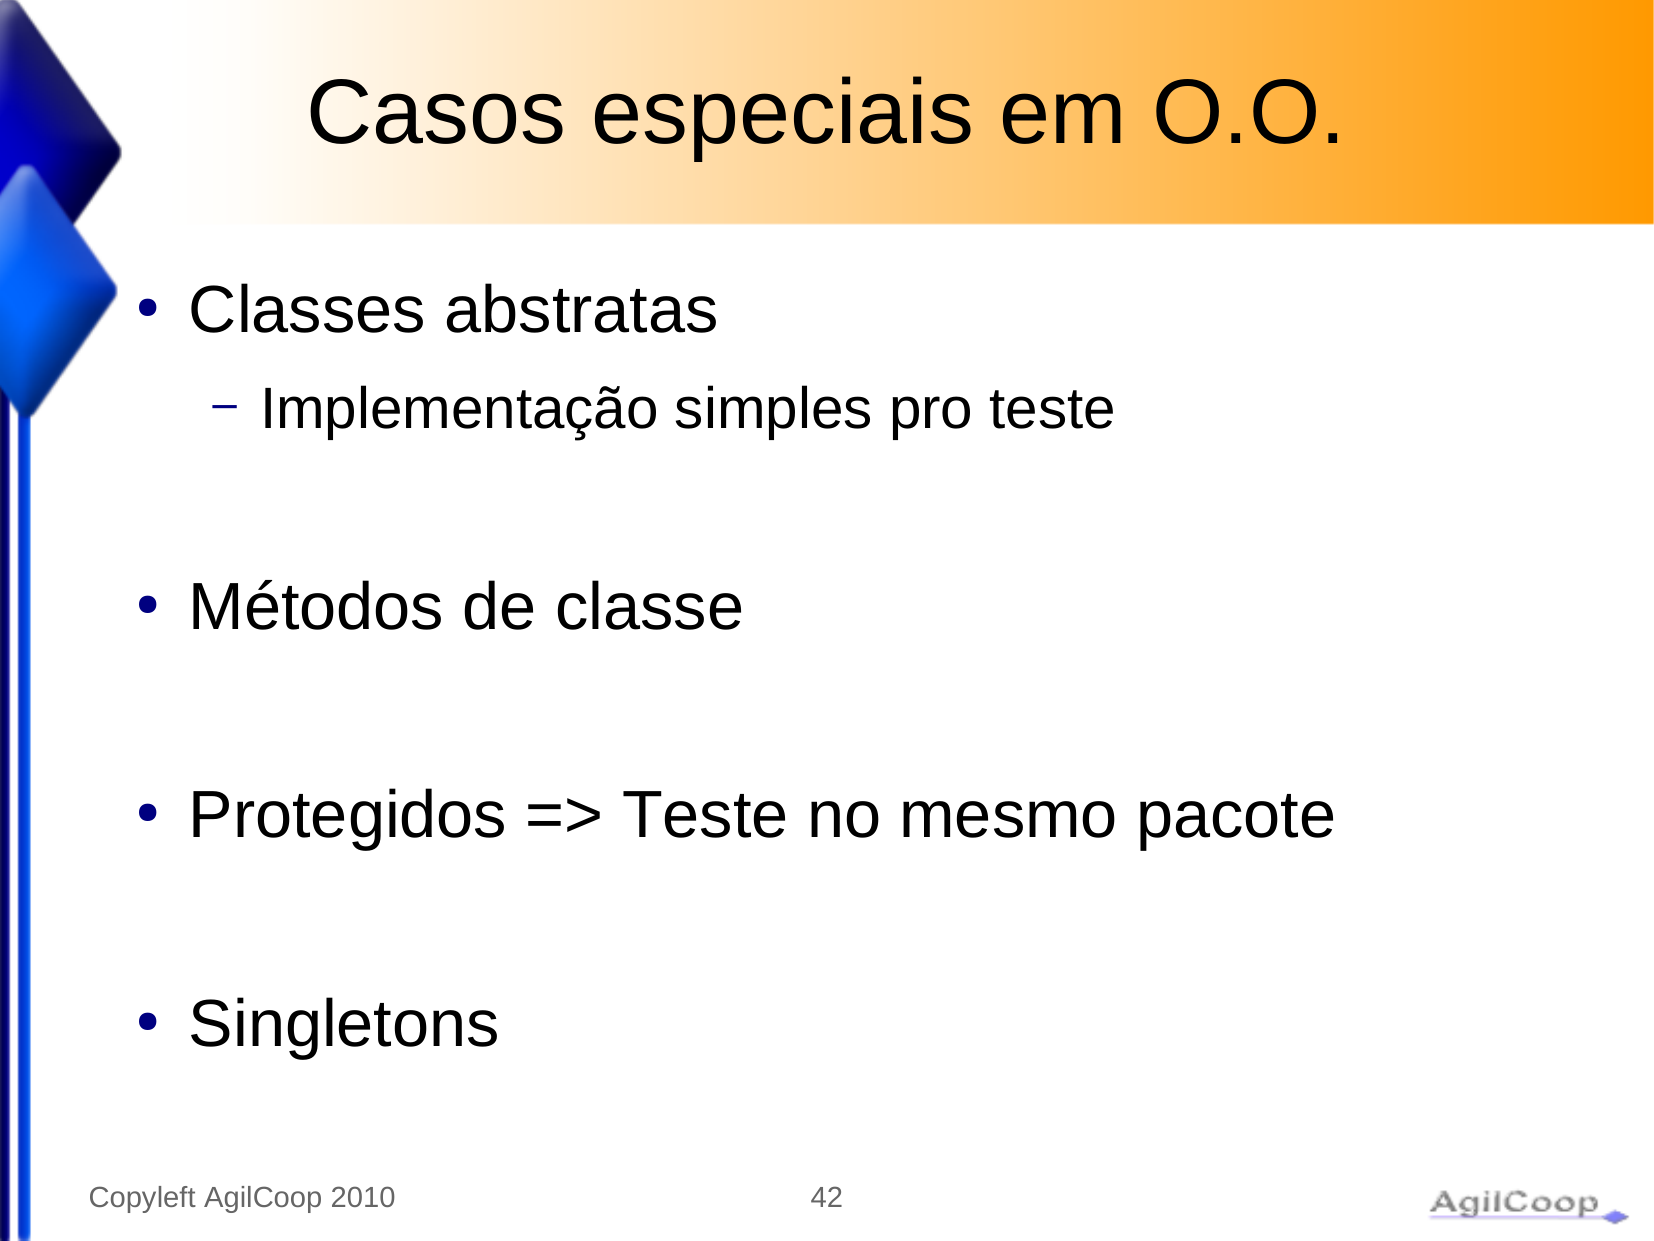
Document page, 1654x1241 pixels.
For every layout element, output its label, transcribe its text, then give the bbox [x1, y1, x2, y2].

picture [0, 0, 1654, 1241]
list Classes abstratas Implementação simples pro teste Métodos de classe Protegidos => Teste no mesmo pacote Singletons [118, 271, 1607, 1108]
title Casos especiais em O.O. [82, 8, 1571, 216]
